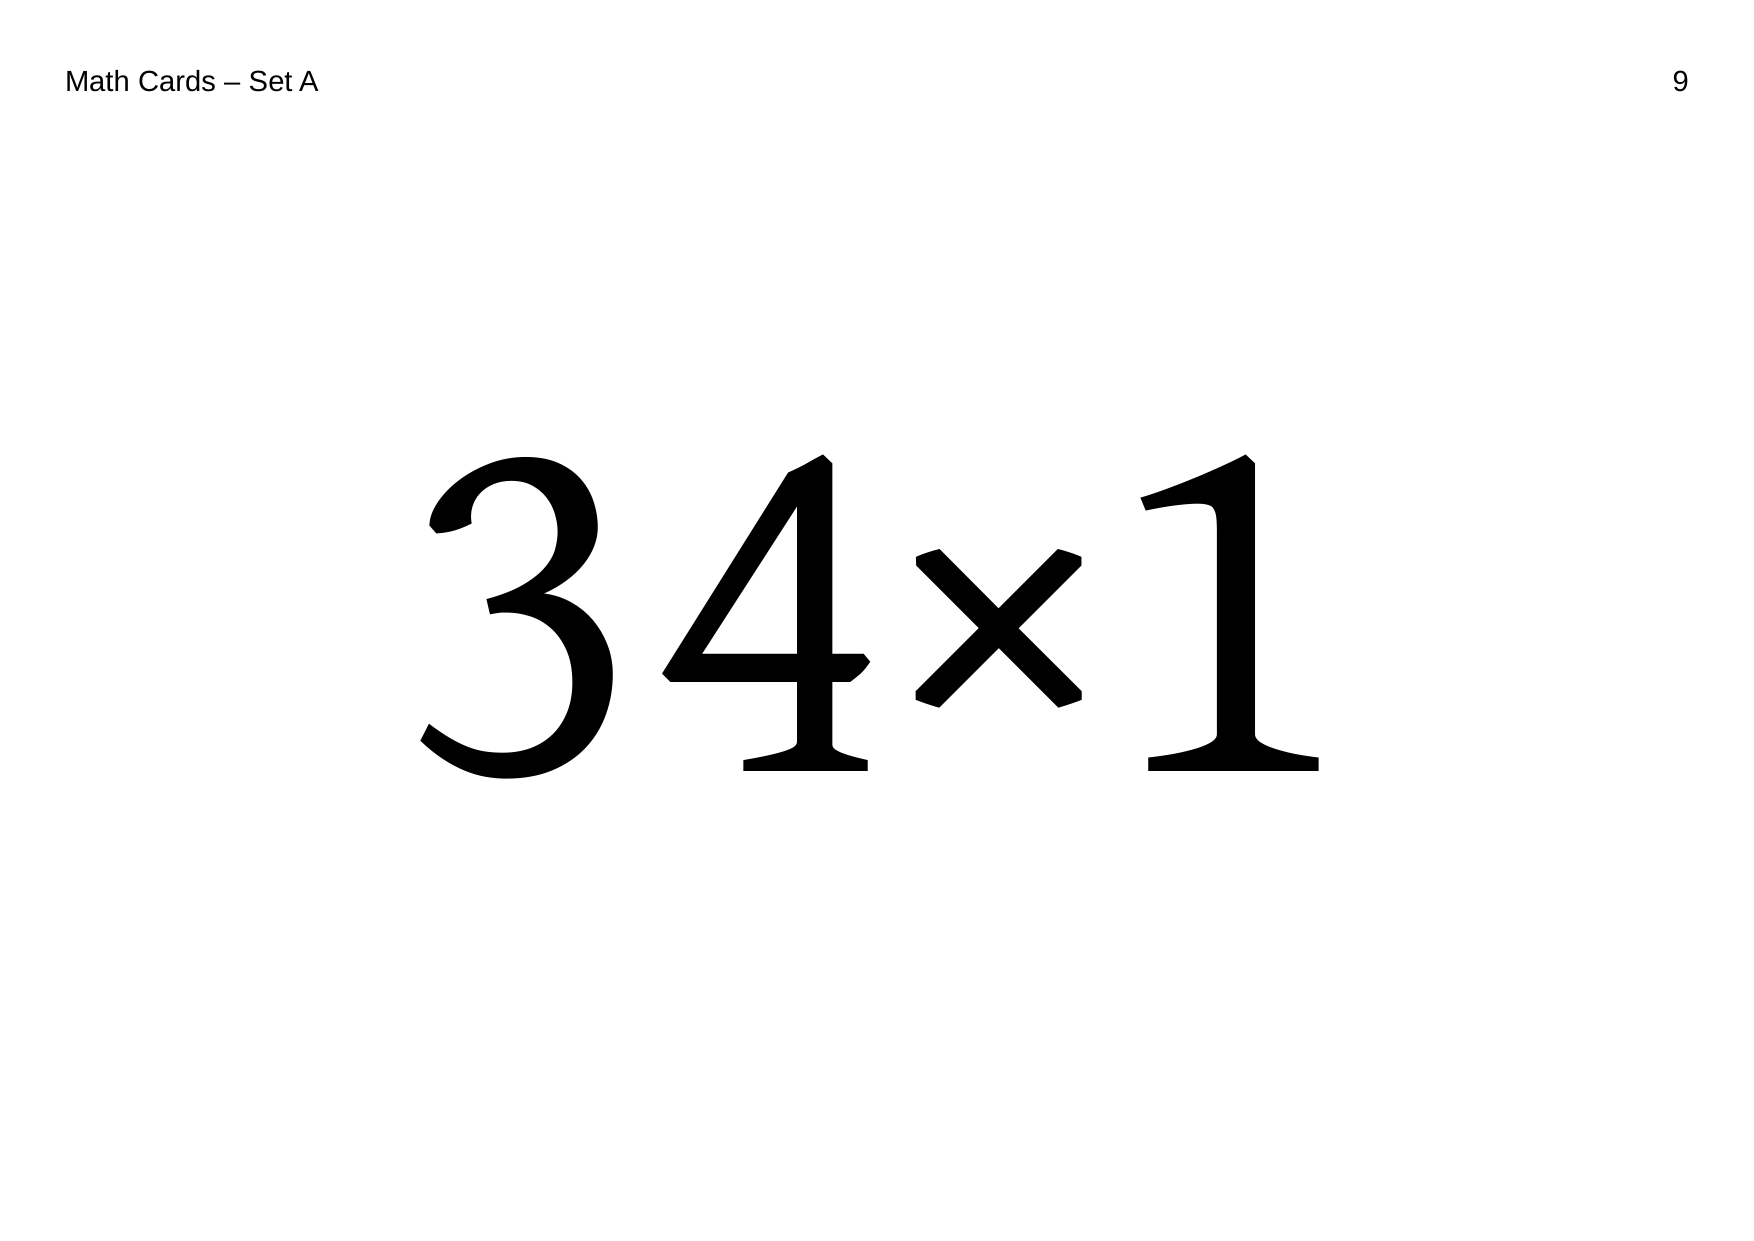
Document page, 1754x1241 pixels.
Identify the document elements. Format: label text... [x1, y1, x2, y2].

text_box 34×1 [397, 318, 1357, 922]
text_box Math Cards – Set A [59, 59, 326, 104]
text_box 9 [1666, 59, 1695, 104]
